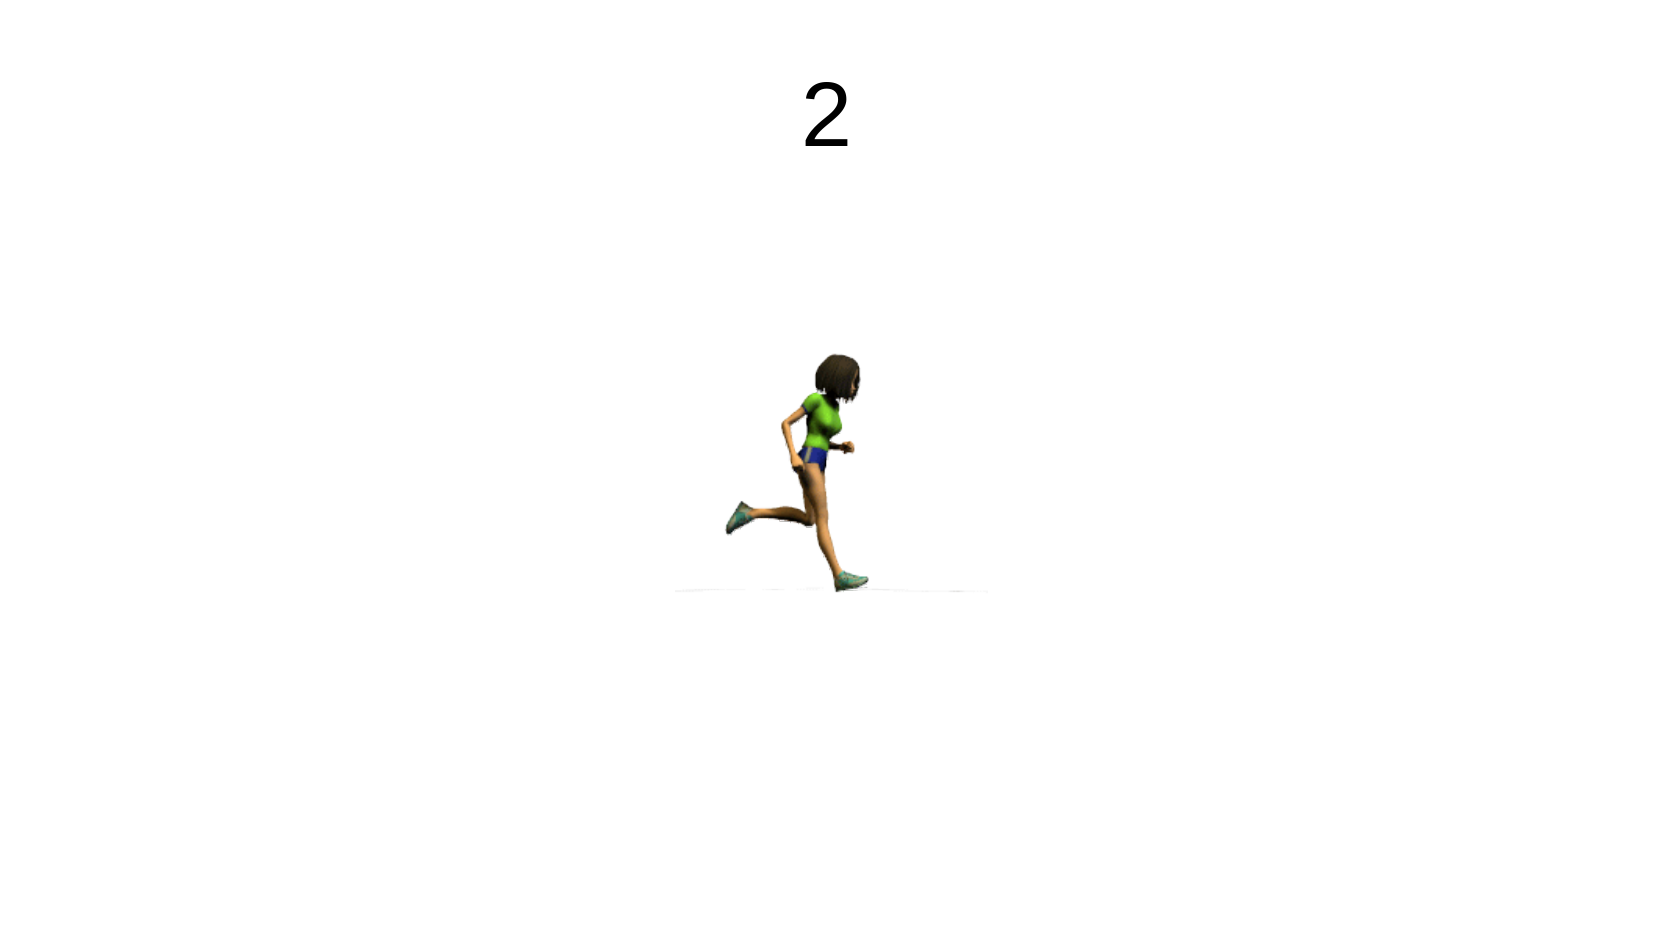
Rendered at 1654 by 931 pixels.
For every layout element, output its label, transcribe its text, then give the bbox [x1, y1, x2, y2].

title 2 [82, 37, 1571, 193]
picture [675, 324, 988, 611]
